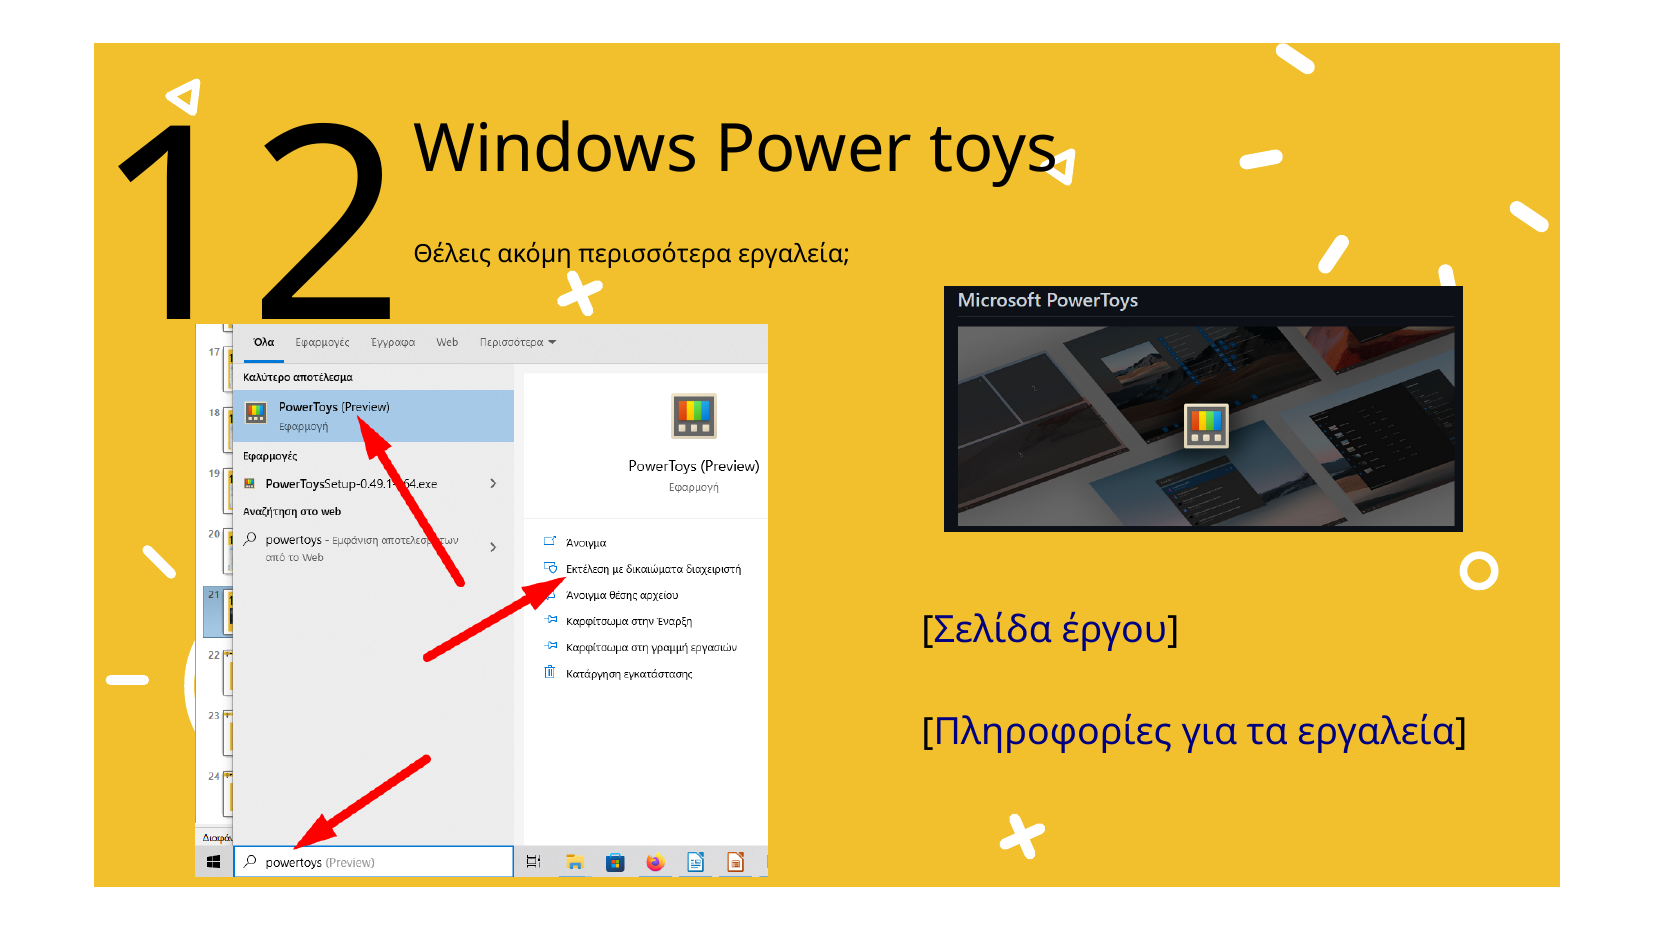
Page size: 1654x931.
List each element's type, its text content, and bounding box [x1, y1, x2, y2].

picture [944, 286, 1463, 531]
title [Σελίδα έργου] [Πληροφορίες για τα εργαλεία] [885, 531, 1536, 827]
picture [195, 324, 768, 877]
title Windows Power toys [440, 54, 1477, 236]
text_box Θέλεις ακόμη περισσότερα εργαλεία; [440, 202, 1074, 305]
title 12 [94, 29, 440, 399]
